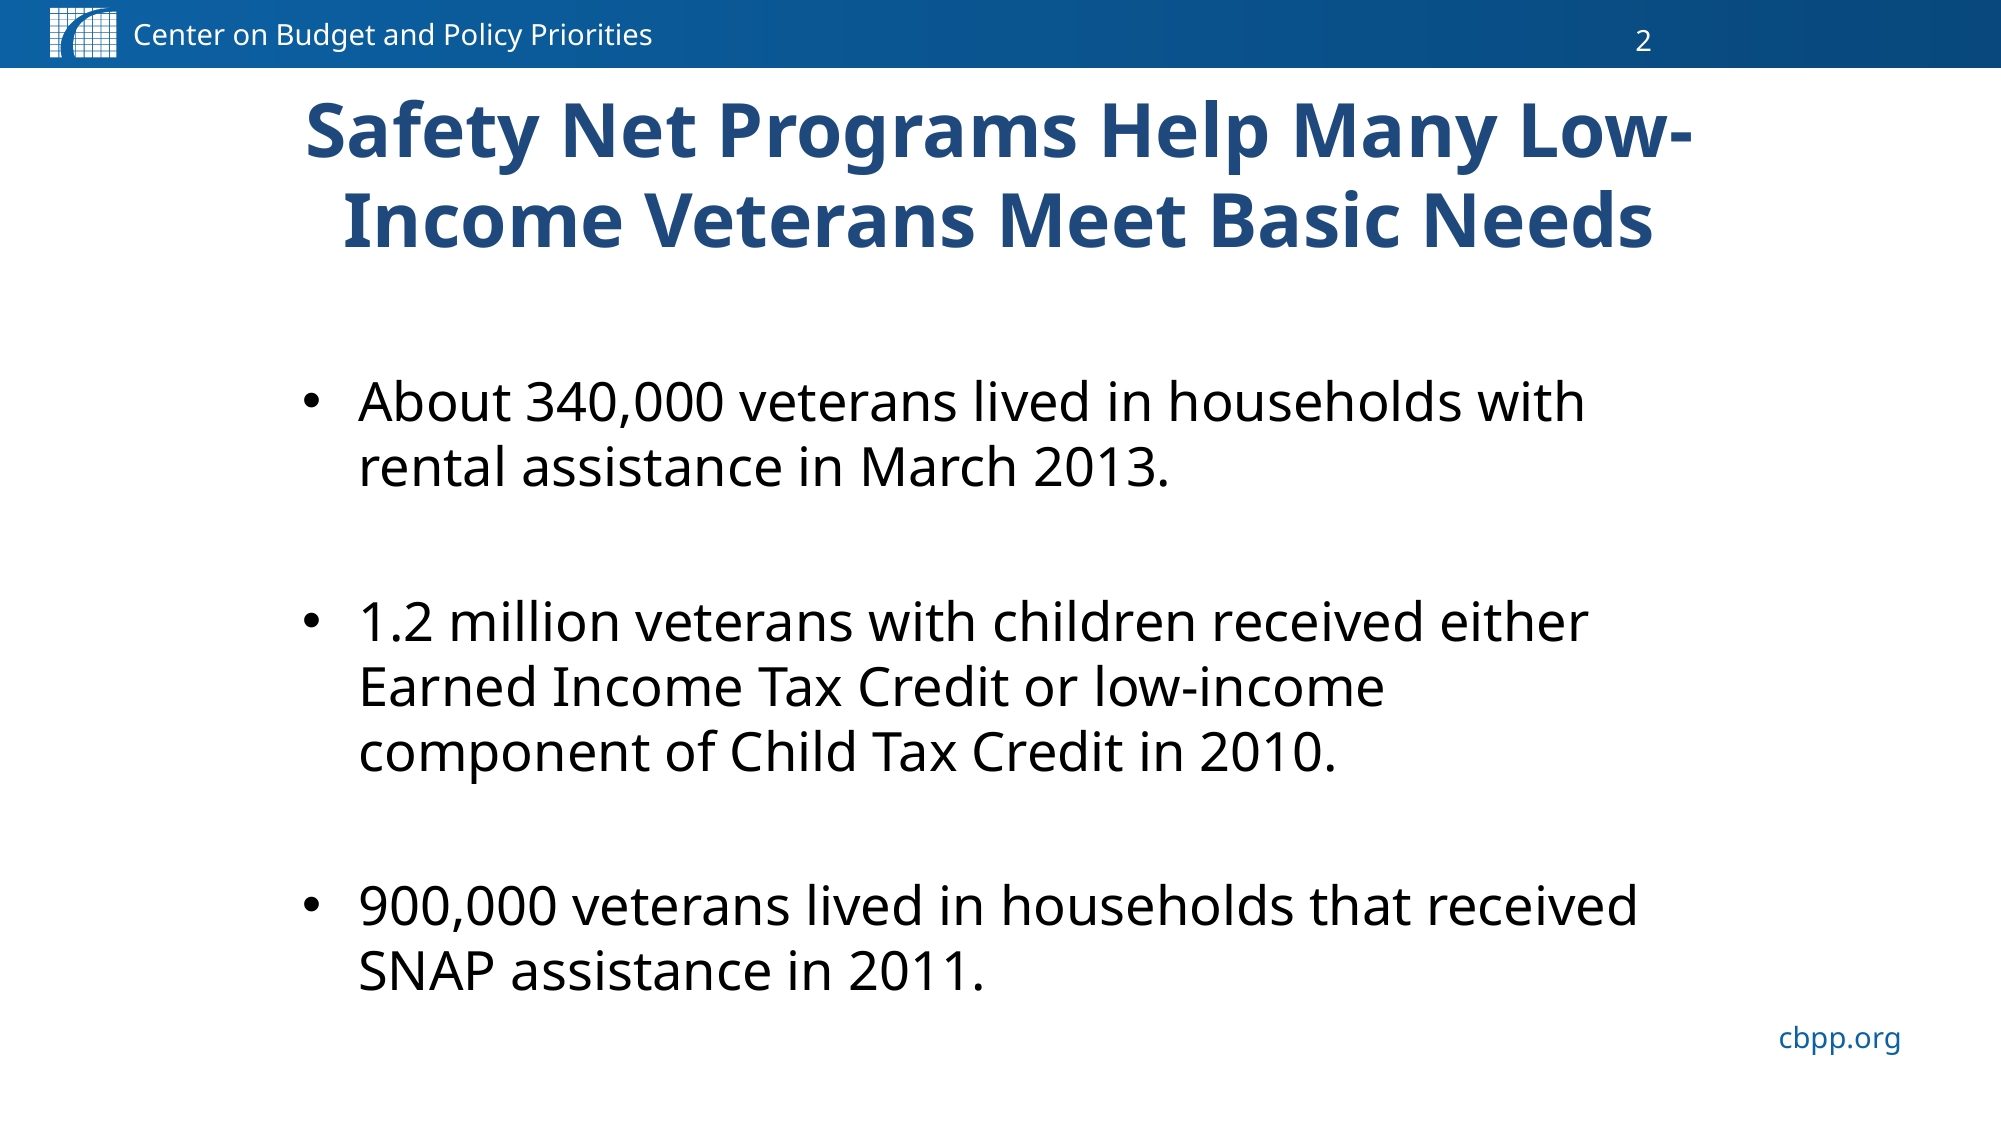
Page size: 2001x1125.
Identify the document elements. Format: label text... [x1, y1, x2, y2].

title Safety Net Programs Help Many Low-Income Veterans Meet Basic Needs [265, 75, 1735, 213]
text_box <number> [1599, 15, 1688, 76]
list About 340,000 veterans lived in households with rental assistance in March 2013. 1.2 million veterans with children received either Earned Income Tax Credit or low-income component of Child Tax Credit in 2010. 900,000 veterans lived in households that received SNAP assistance in 2011. [287, 282, 1700, 1030]
text_box <number> [1433, 1042, 1901, 1103]
